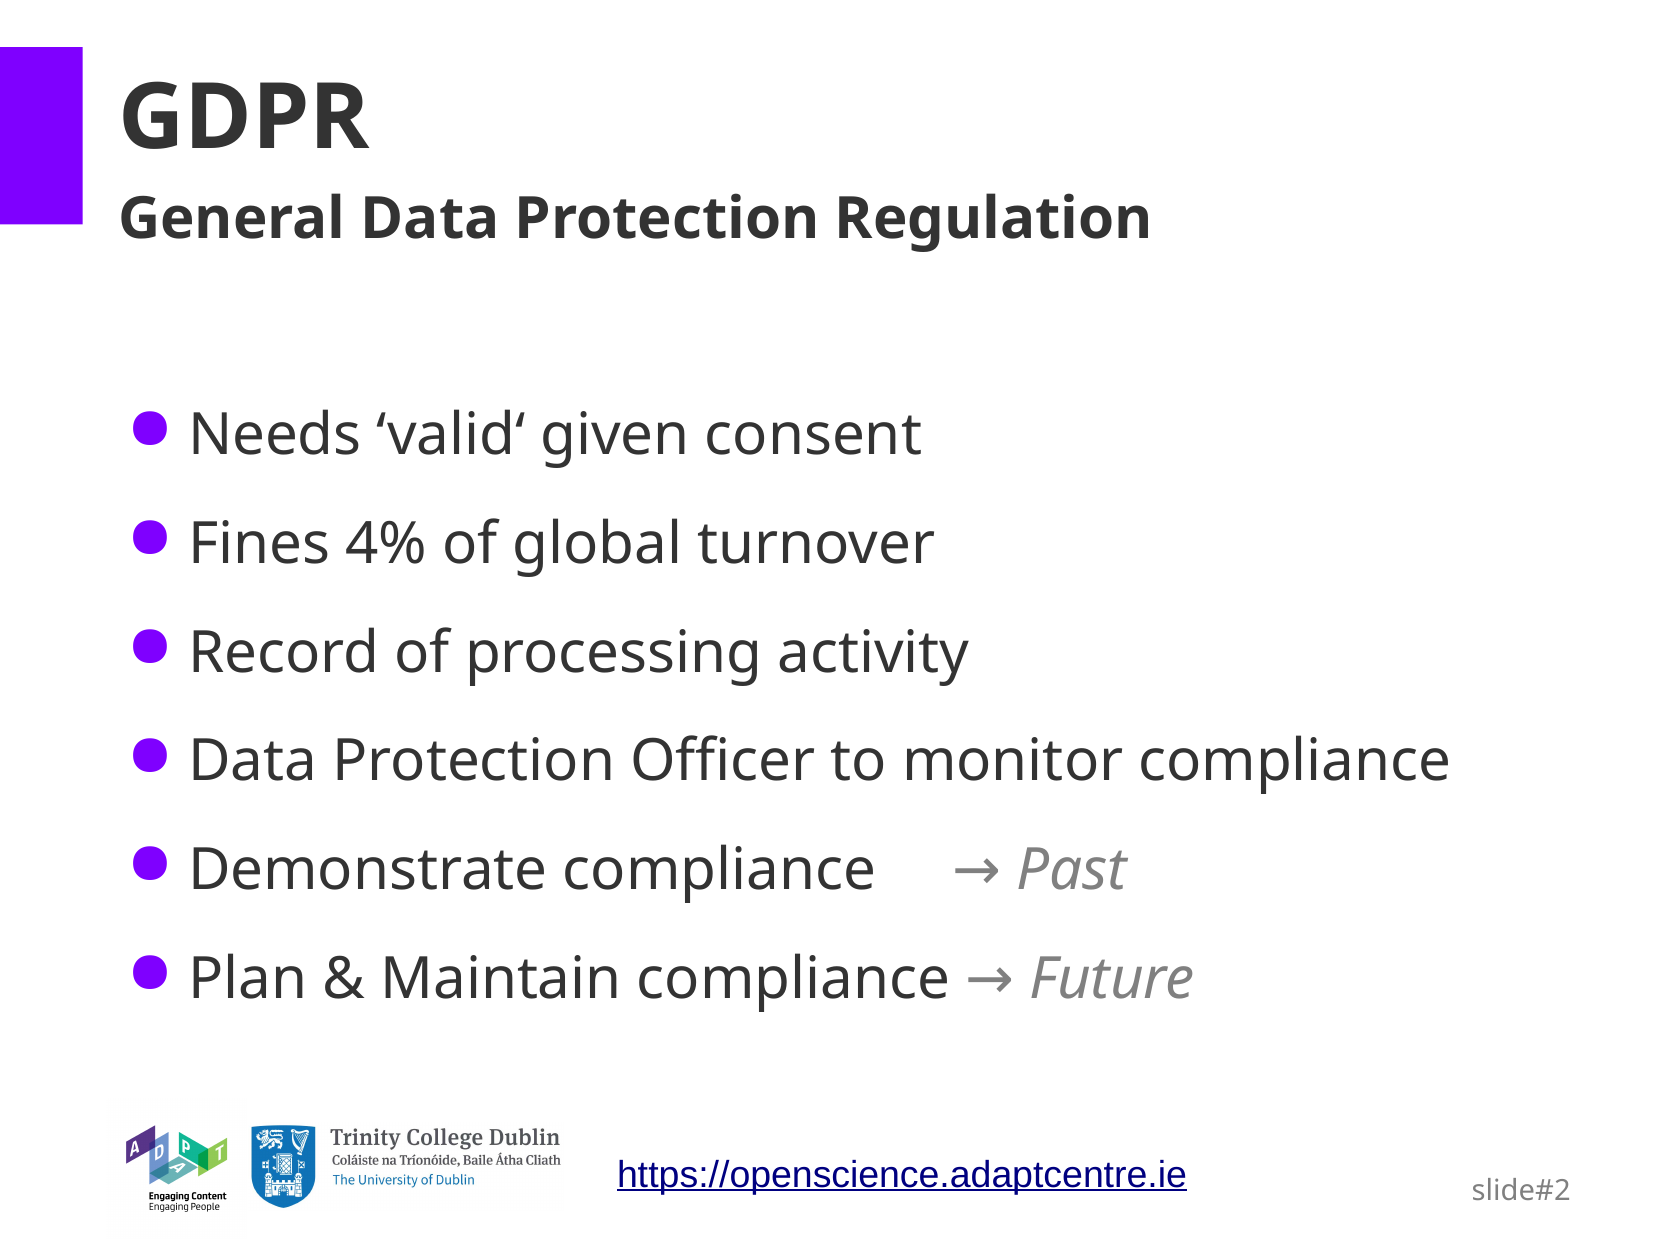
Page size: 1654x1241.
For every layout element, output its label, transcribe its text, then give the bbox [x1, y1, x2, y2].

title GDPR General Data Protection Regulation [118, 49, 1571, 257]
list Needs ‘valid‘ given consent Fines 4% of global turnover Record of processing activity Data Protection Officer to monitor compliance Demonstrate compliance → Past Plan & Maintain compliance → Future [118, 283, 1536, 1003]
picture [248, 1122, 564, 1211]
picture [106, 1098, 247, 1239]
